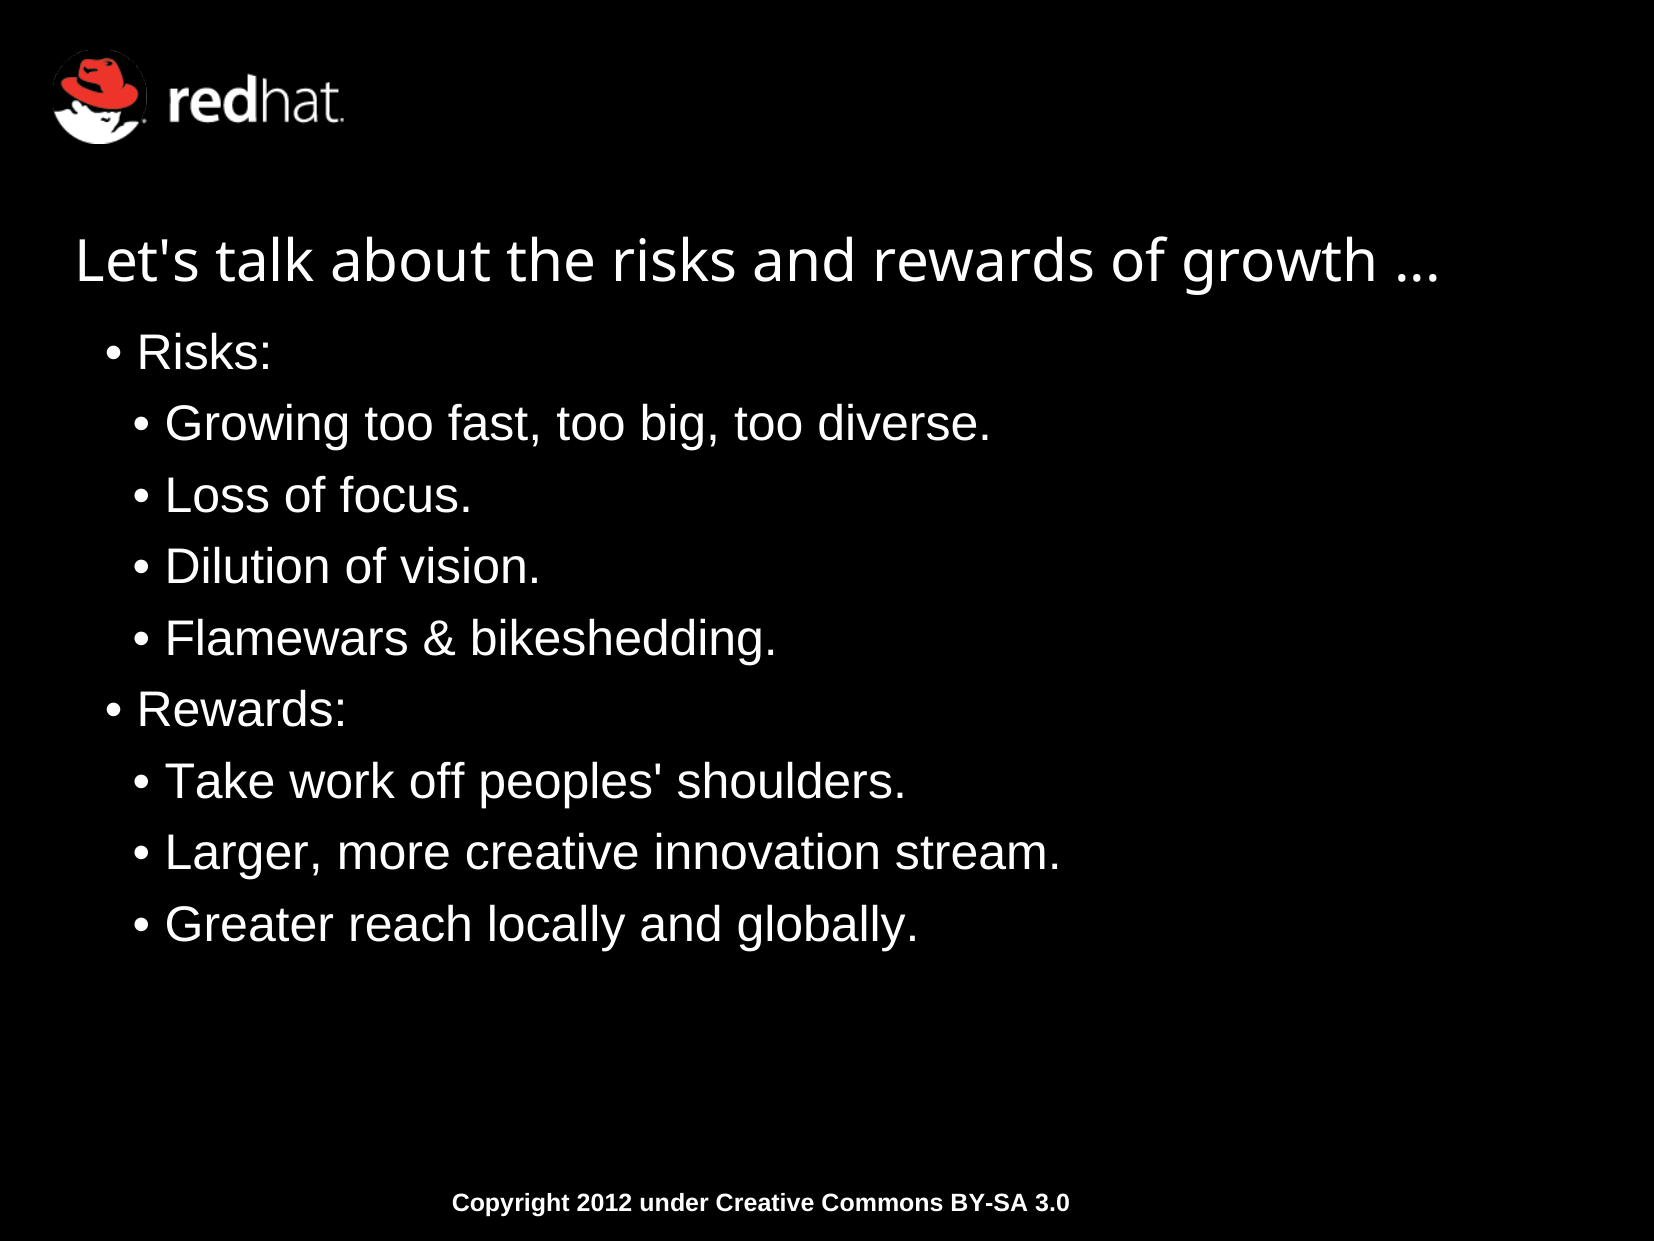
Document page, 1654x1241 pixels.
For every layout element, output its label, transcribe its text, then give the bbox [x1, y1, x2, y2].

picture [52, 49, 345, 144]
title Let's talk about the risks and rewards of growth ... [74, 199, 1585, 318]
list • Risks: • Growing too fast, too big, too diverse. • Loss of focus. • Dilution of vision. • Flamewars & bikeshedding. • Rewards: • Take work off peoples' shoulders. • Larger, more creative innovation stream. • Greater reach locally and globally. [77, 324, 1500, 1186]
